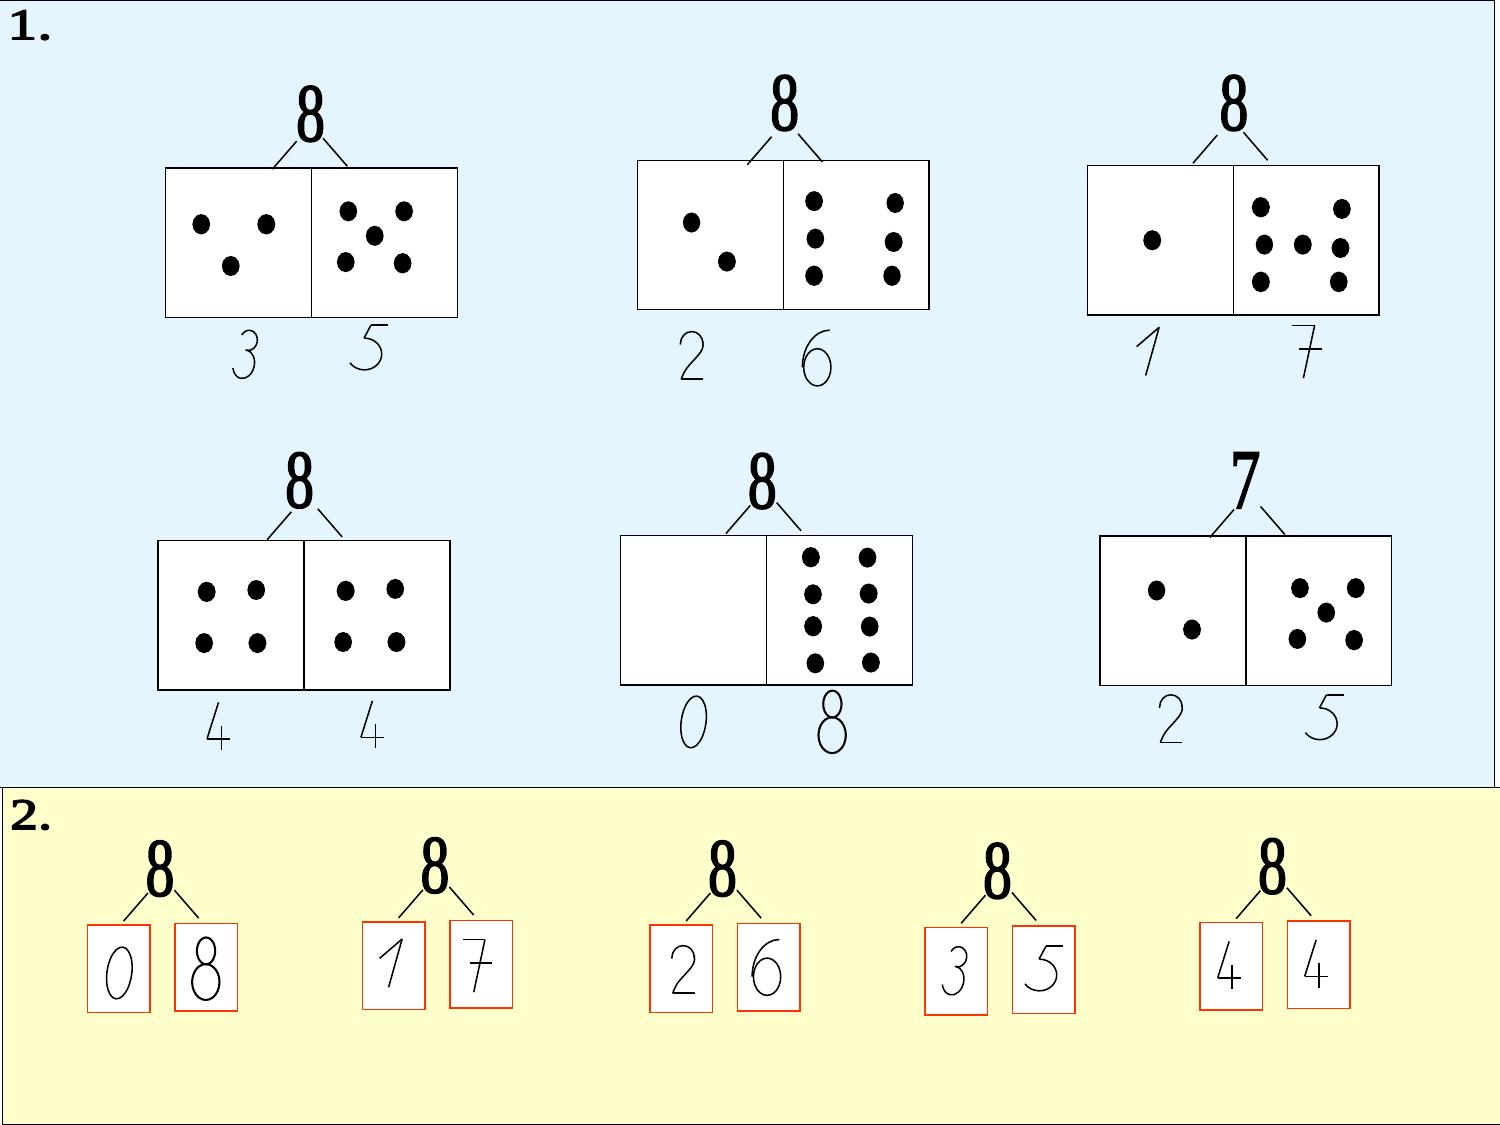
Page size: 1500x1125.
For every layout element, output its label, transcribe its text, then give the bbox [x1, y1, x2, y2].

text_box 2. [41, 824, 49, 830]
text_box 8 [147, 840, 173, 897]
text_box 2. [12, 800, 35, 830]
text_box 8 [298, 85, 323, 142]
text_box 8 [1221, 75, 1247, 131]
text_box [0, 0, 1500, 1125]
text_box 8 [1260, 838, 1285, 895]
text_box 8 [985, 842, 1010, 899]
text_box 7 [1234, 452, 1259, 509]
text_box 8 [287, 452, 312, 509]
text_box 1. [12, 10, 34, 40]
text_box 1. [41, 34, 49, 40]
text_box 8 [772, 75, 797, 131]
text_box 8 [422, 837, 448, 894]
text_box 8 [710, 840, 735, 897]
text_box 8 [750, 453, 775, 510]
